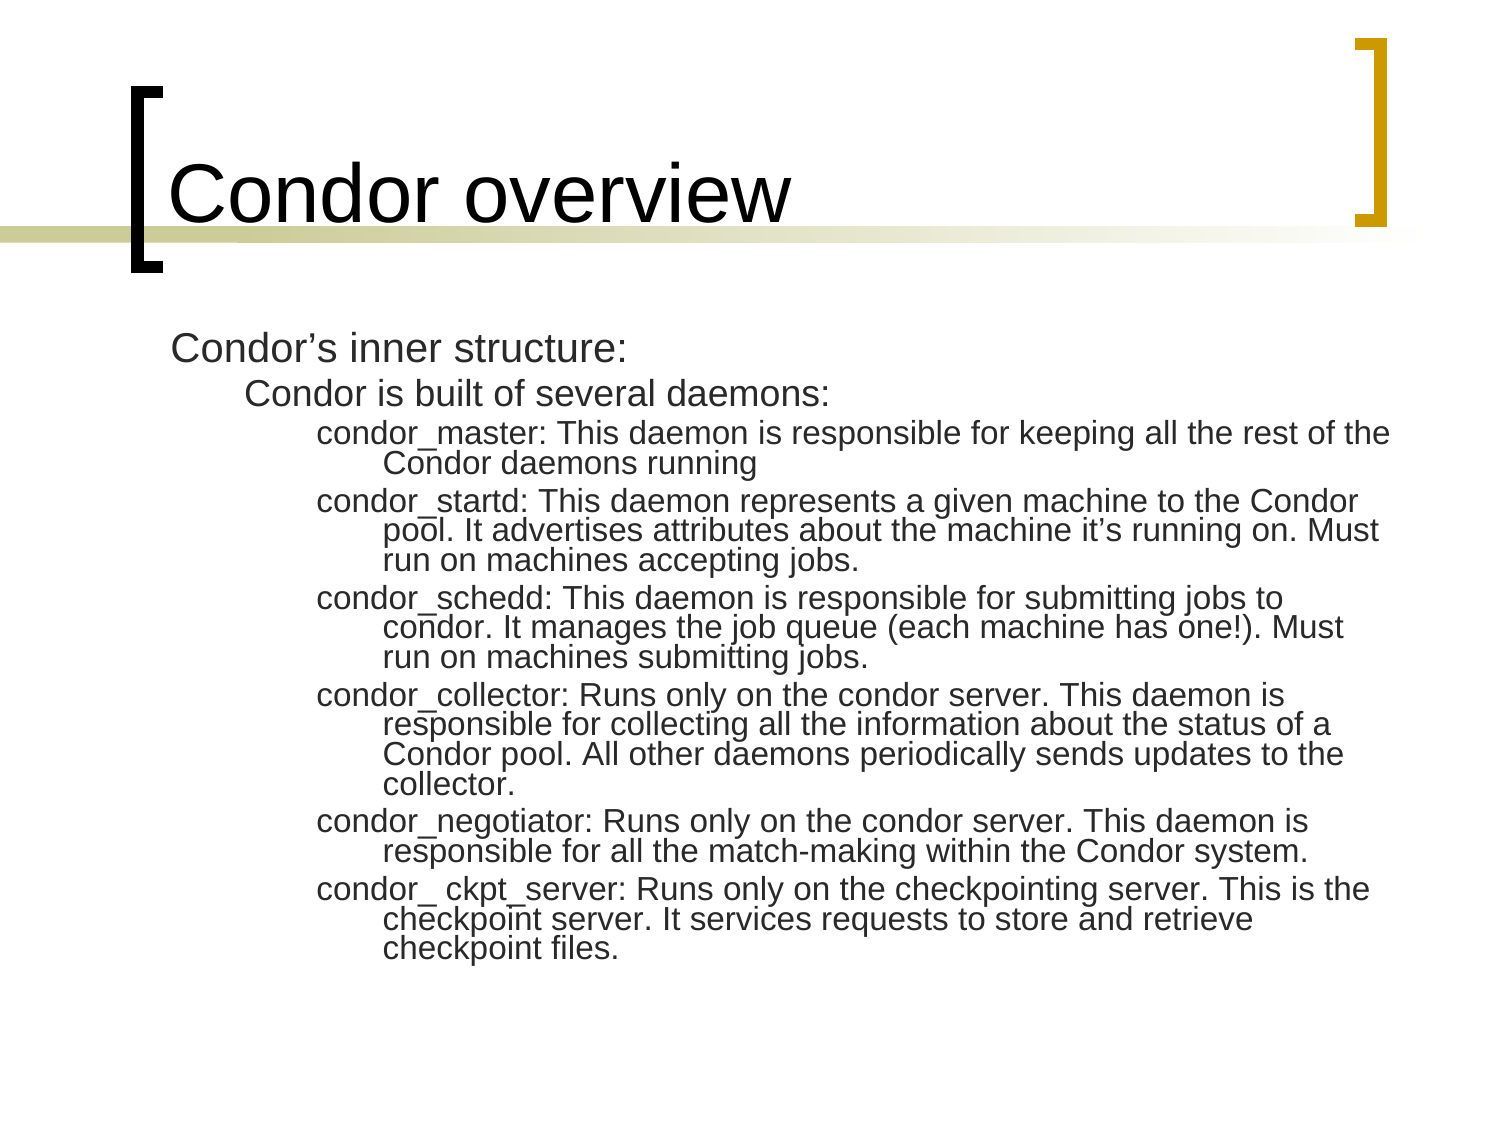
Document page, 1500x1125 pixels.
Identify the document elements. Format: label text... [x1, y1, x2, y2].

title Condor overview [152, 15, 1328, 248]
list Condor’s inner structure: Condor is built of several daemons: condor_master: This daemon is responsible for keeping all the rest of the Condor daemons running condor_startd: This daemon represents a given machine to the Condor pool. It advertises attributes about the machine it’s running on. Must run on machines accepting jobs. condor_schedd: This daemon is responsible for submitting jobs to condor. It manages the job queue (each machine has one!). Must run on machines submitting jobs. condor_collector: Runs only on the condor server. This daemon is responsible for collecting all the information about the status of a Condor pool. All other daemons periodically sends updates to the collector. condor_negotiator: Runs only on the condor server. This daemon is responsible for all the match-making within the Condor system. condor_ ckpt_server: Runs only on the checkpointing server. This is the checkpoint server. It services requests to store and retrieve checkpoint files. [155, 324, 1413, 1050]
